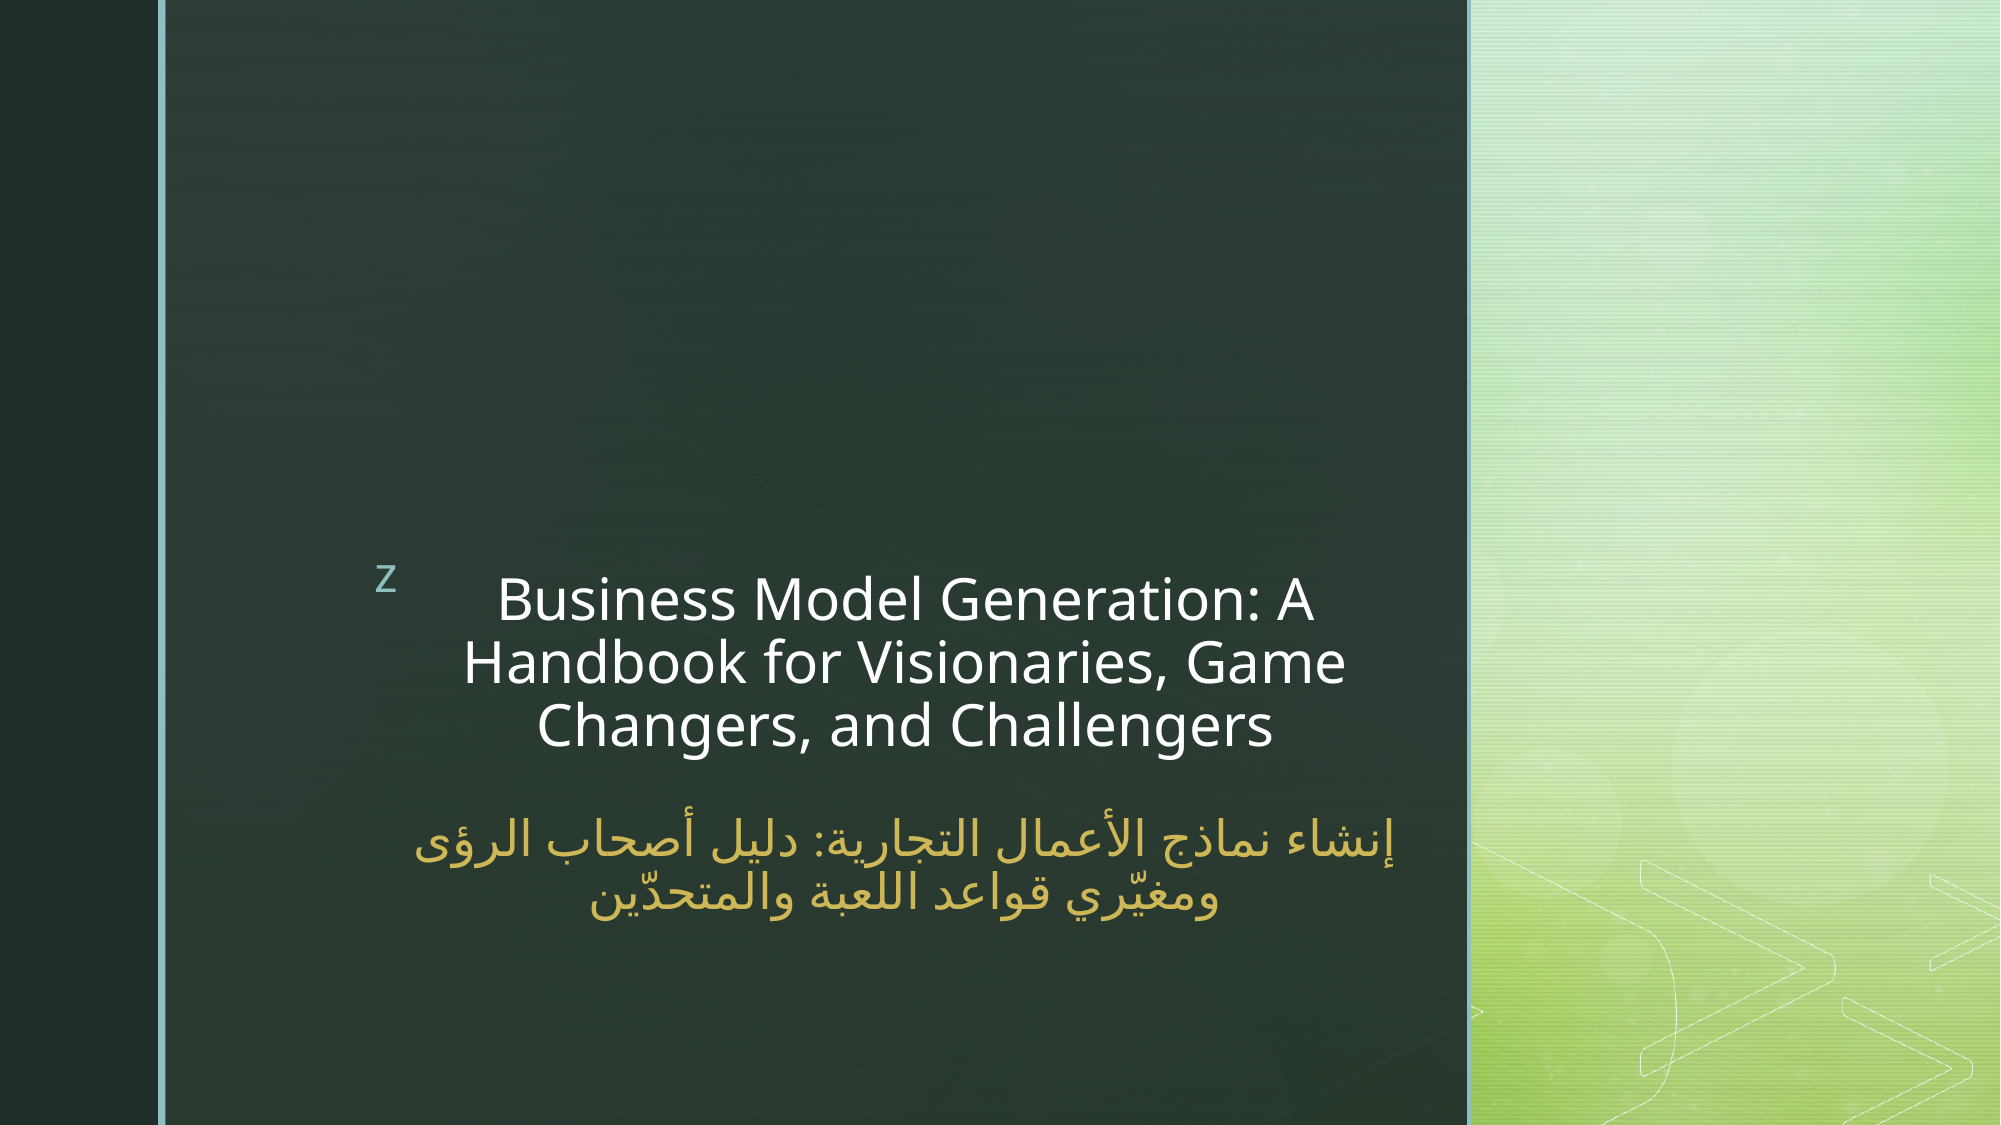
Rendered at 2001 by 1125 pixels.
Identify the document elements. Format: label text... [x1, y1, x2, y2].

title Business Model Generation: A Handbook for Visionaries, Game Changers, and Challengers إنشاء نماذج الأعمال التجارية: دليل أصحاب الرؤى ومغيّري قواعد اللعبة والمتحدّين [397, 562, 1414, 935]
